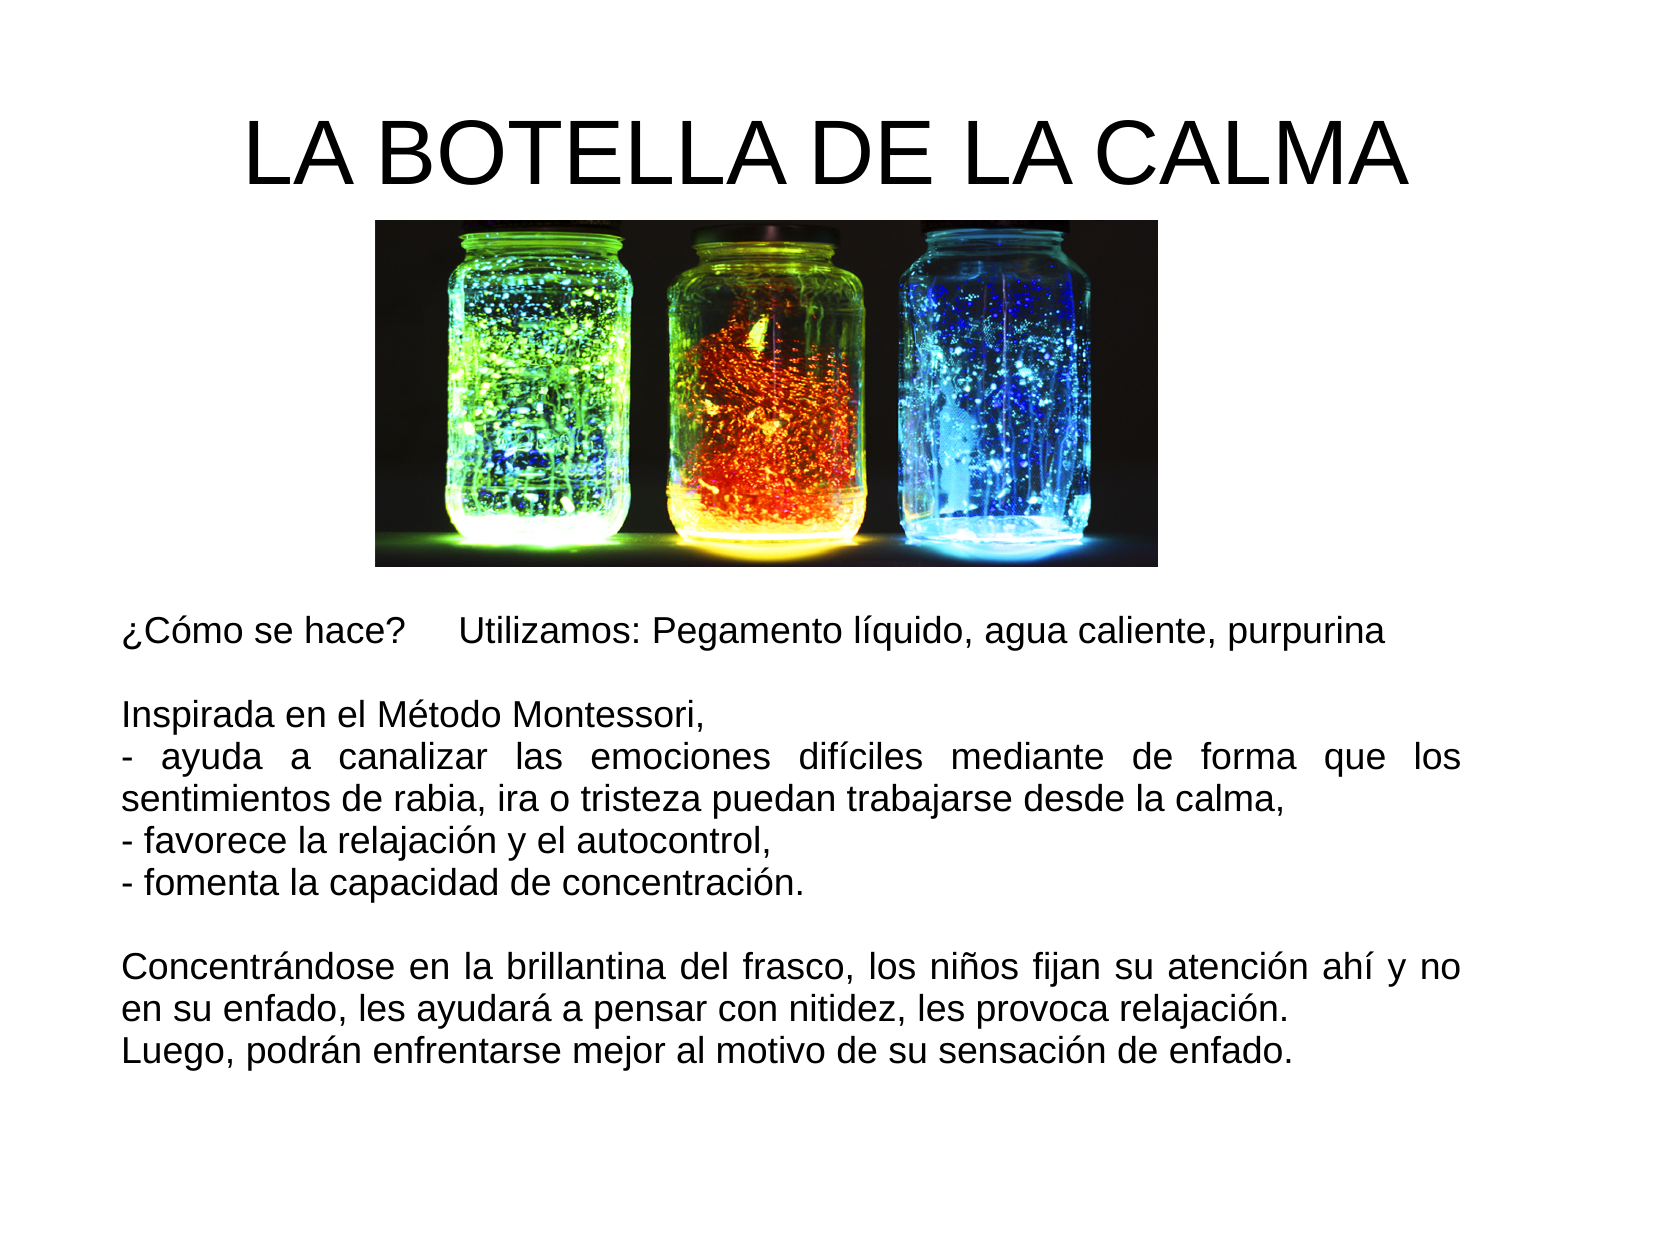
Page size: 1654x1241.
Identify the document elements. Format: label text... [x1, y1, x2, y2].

text_box ¿Cómo se hace? Utilizamos: Pegamento líquido, agua caliente, purpurina Inspirada en el Método Montessori, - ayuda a canalizar las emociones difíciles mediante de forma que los sentimientos de rabia, ira o tristeza puedan trabajarse desde la calma, - favorece la relajación y el autocontrol, - fomenta la capacidad de concentración. Concentrándose en la brillantina del frasco, los niños fijan su atención ahí y no en su enfado, les ayudará a pensar con nitidez, les provoca relajación. Luego, podrán enfrentarse mejor al motivo de su sensación de enfado. [106, 602, 1477, 1206]
title LA BOTELLA DE LA CALMA [82, 49, 1571, 257]
picture [375, 220, 1158, 567]
